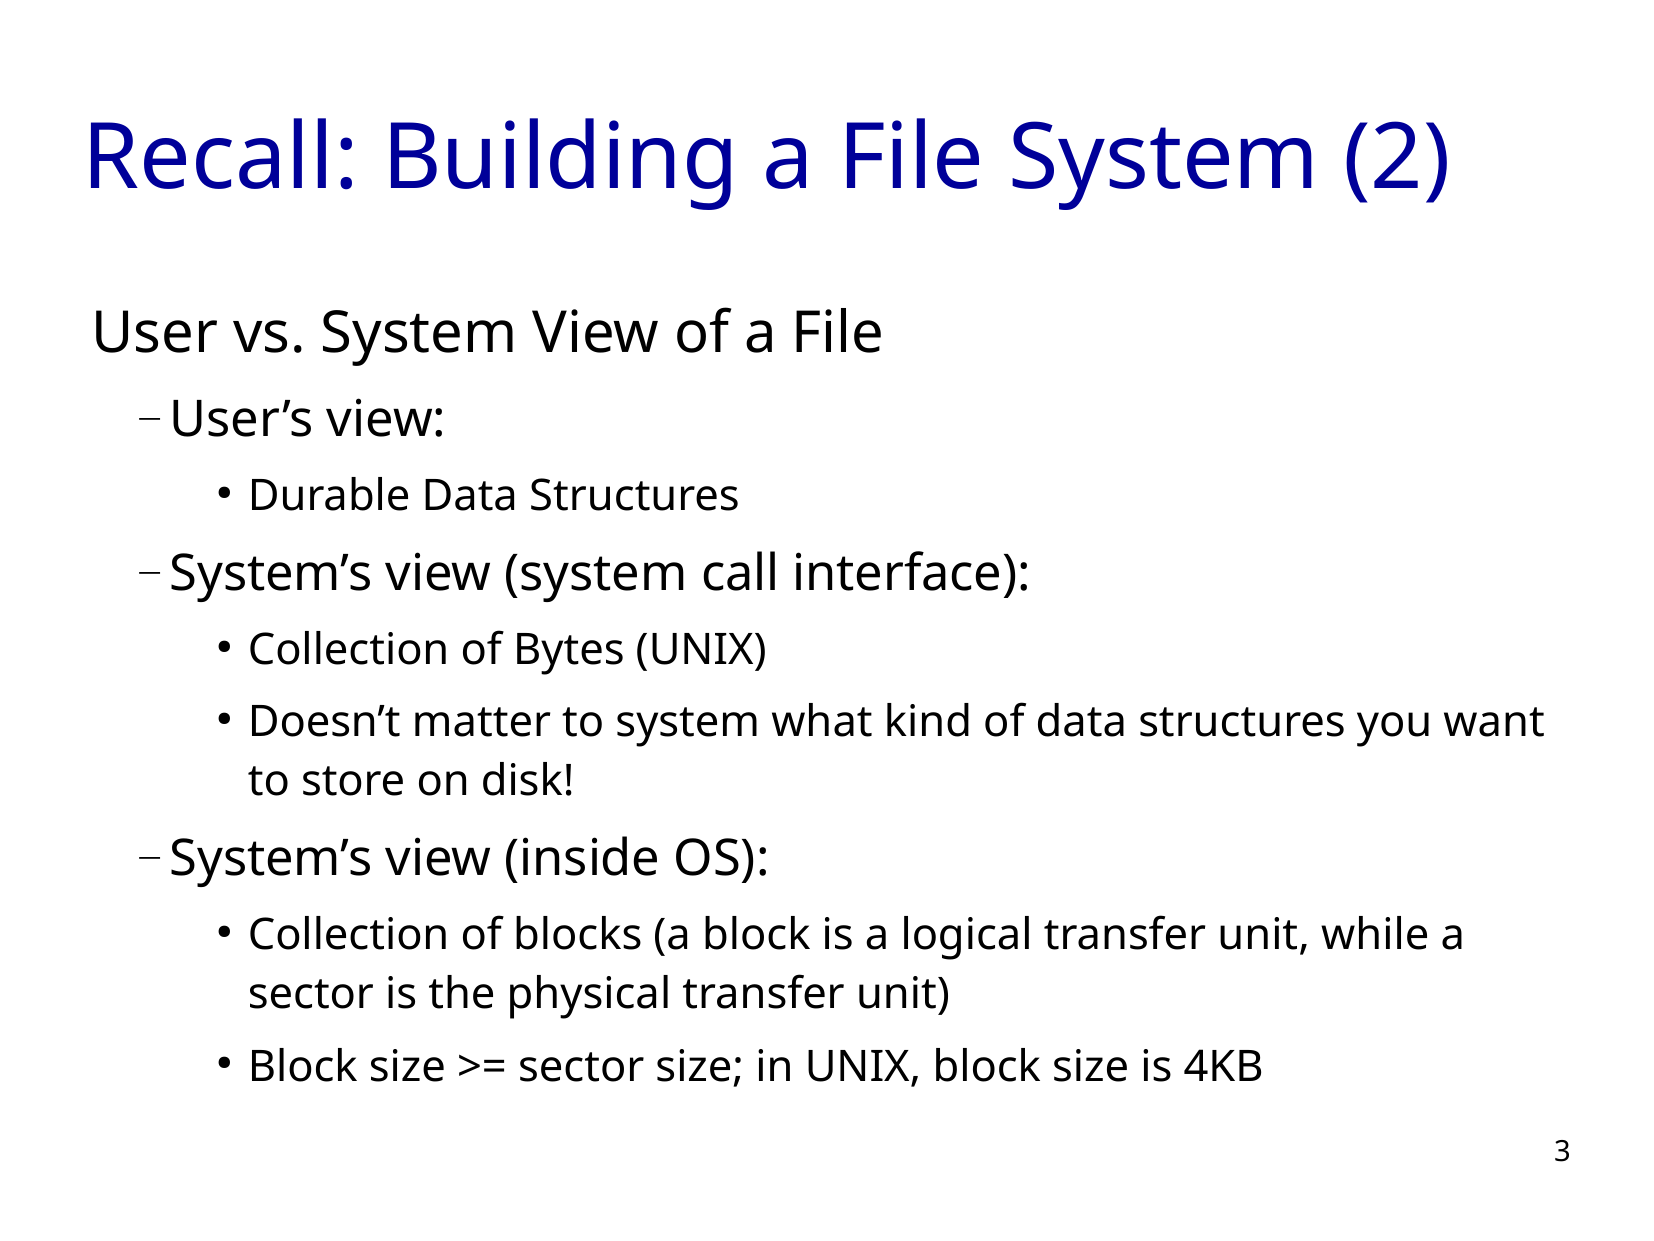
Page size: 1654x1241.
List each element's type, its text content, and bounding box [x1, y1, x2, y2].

title Recall: Building a File System (2) [82, 49, 1571, 257]
list User vs. System View of a File User’s view: Durable Data Structures System’s view (system call interface): Collection of Bytes (UNIX) Doesn’t matter to system what kind of data structures you want to store on disk! System’s view (inside OS): Collection of blocks (a block is a logical transfer unit, while a sector is the physical transfer unit) Block size >= sector size; in UNIX, block size is 4KB [60, 290, 1571, 1096]
